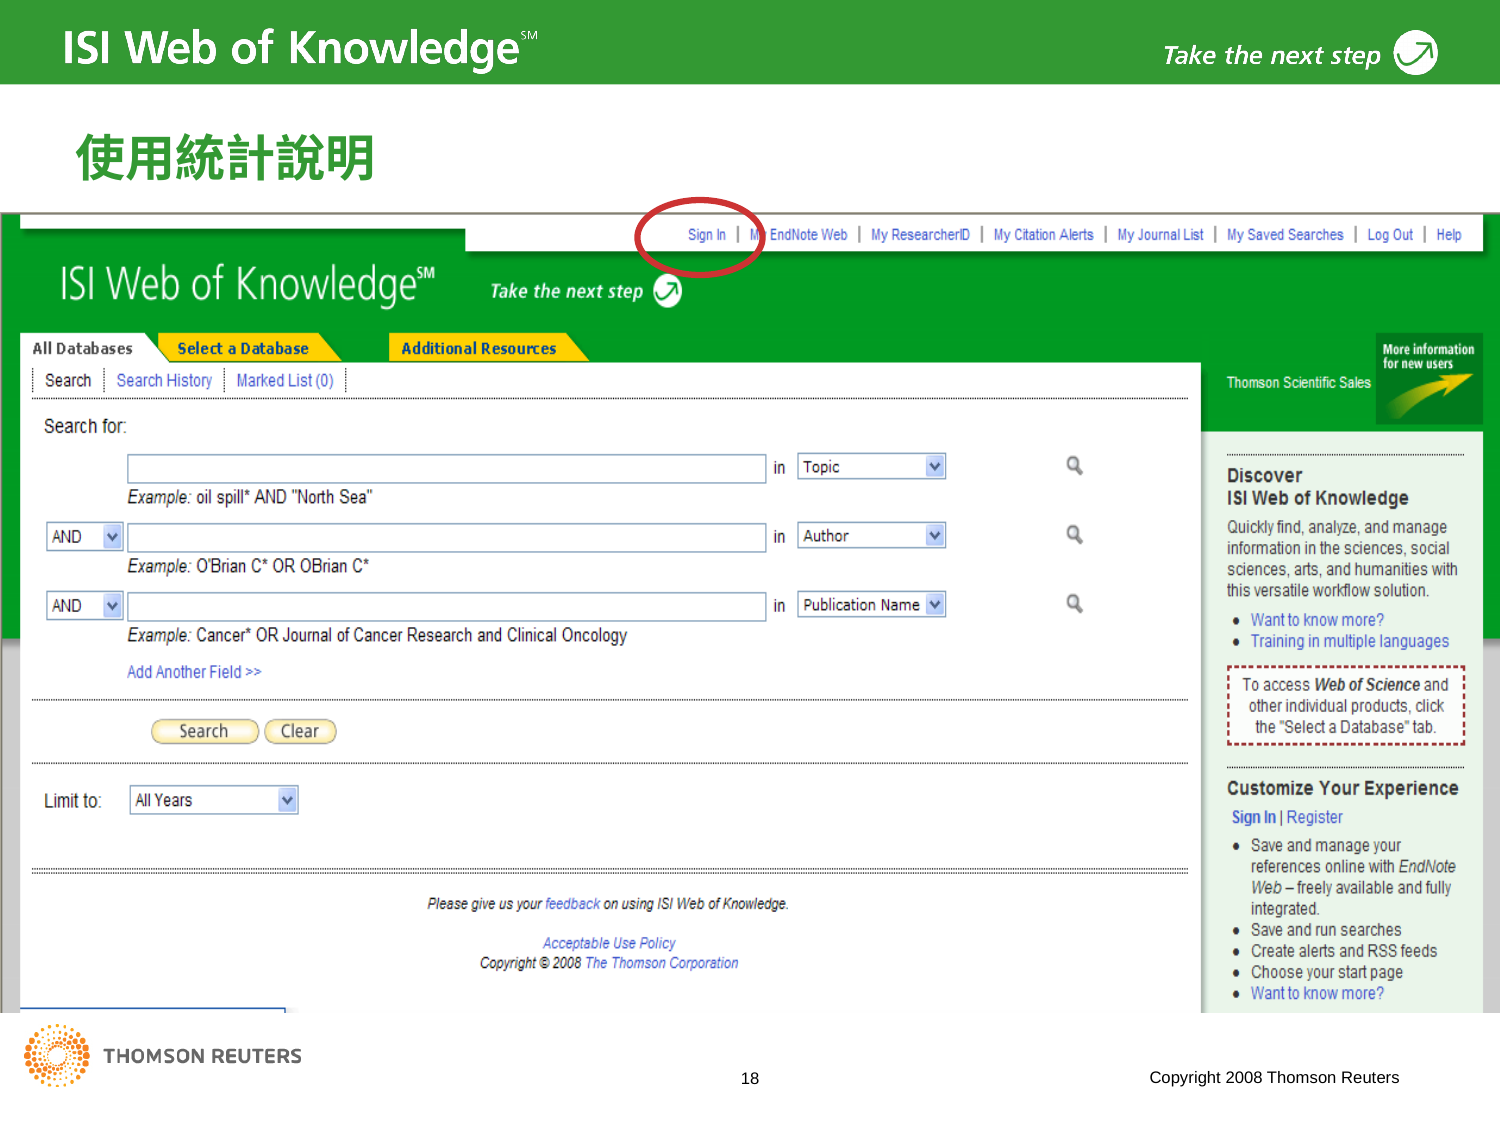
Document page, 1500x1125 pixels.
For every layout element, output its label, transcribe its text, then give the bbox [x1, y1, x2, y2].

picture [641, 212, 759, 271]
picture [0, 212, 1500, 1013]
title 使用統計說明 [75, 111, 1426, 187]
